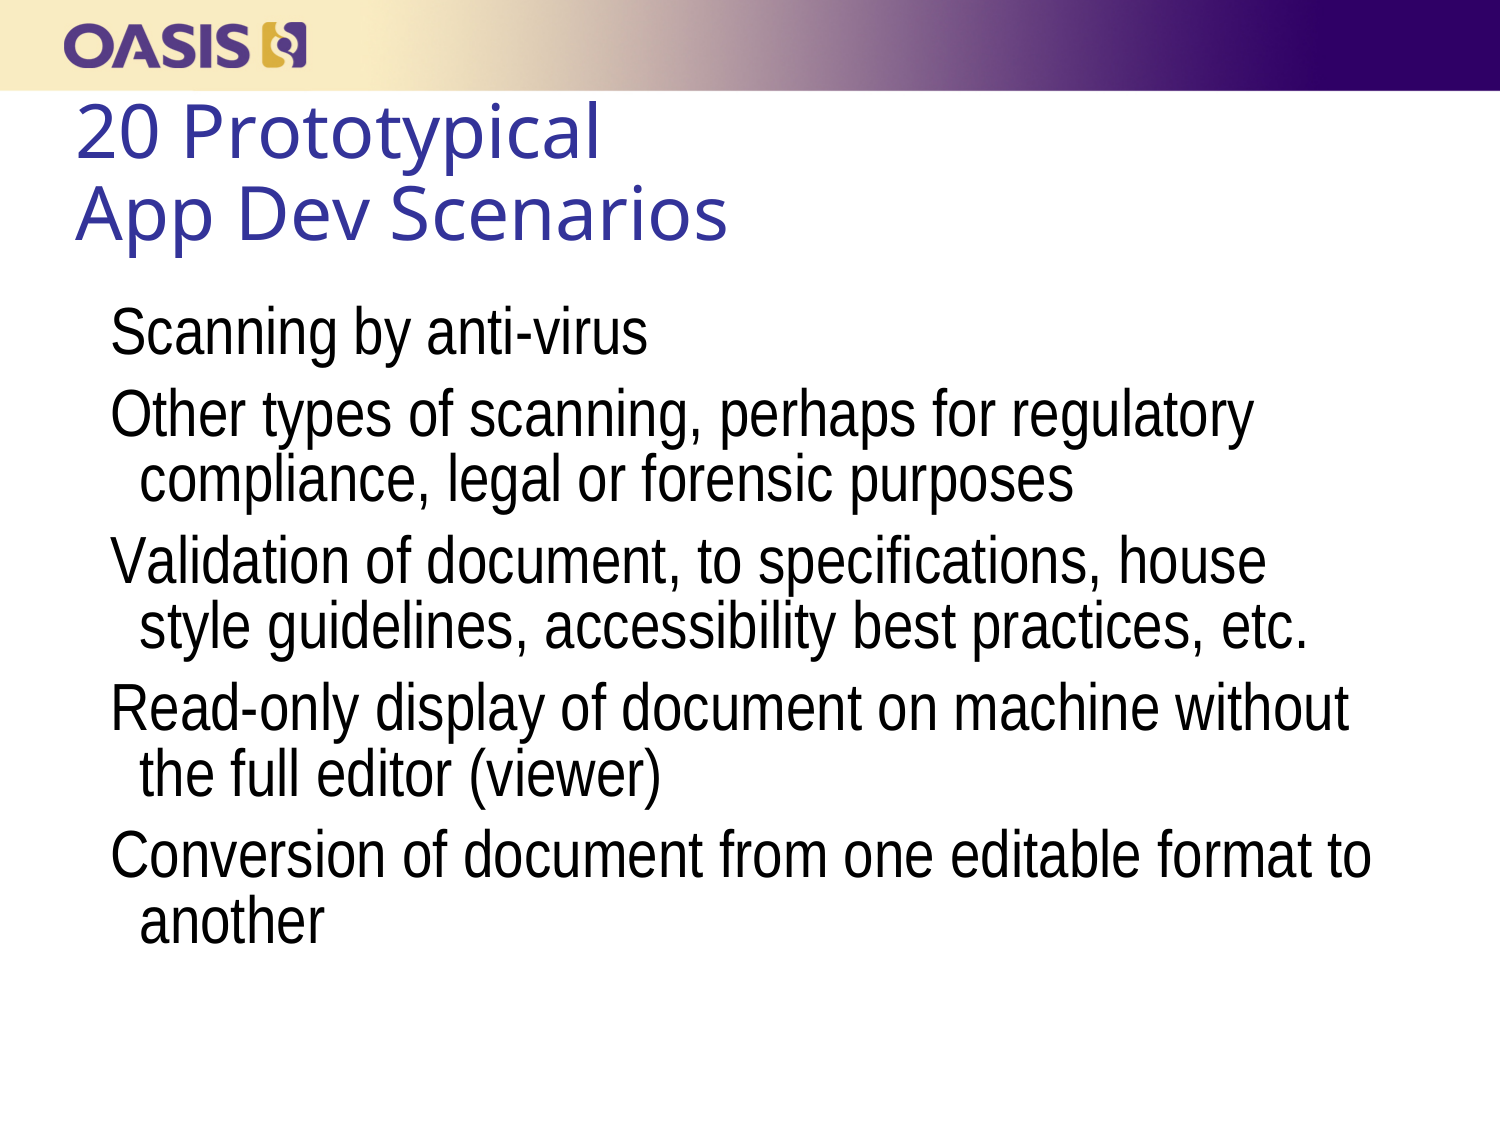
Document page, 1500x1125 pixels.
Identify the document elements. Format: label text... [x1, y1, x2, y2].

picture [0, 0, 1500, 1125]
list Scanning by anti-virus Other types of scanning, perhaps for regulatory compliance, legal or forensic purposes Validation of document, to specifications, house style guidelines, accessibility best practices, etc. Read-only display of document on machine without the full editor (viewer) Conversion of document from one editable format to another [110, 302, 1392, 1049]
title 20 Prototypical App Dev Scenarios [75, 79, 1438, 271]
